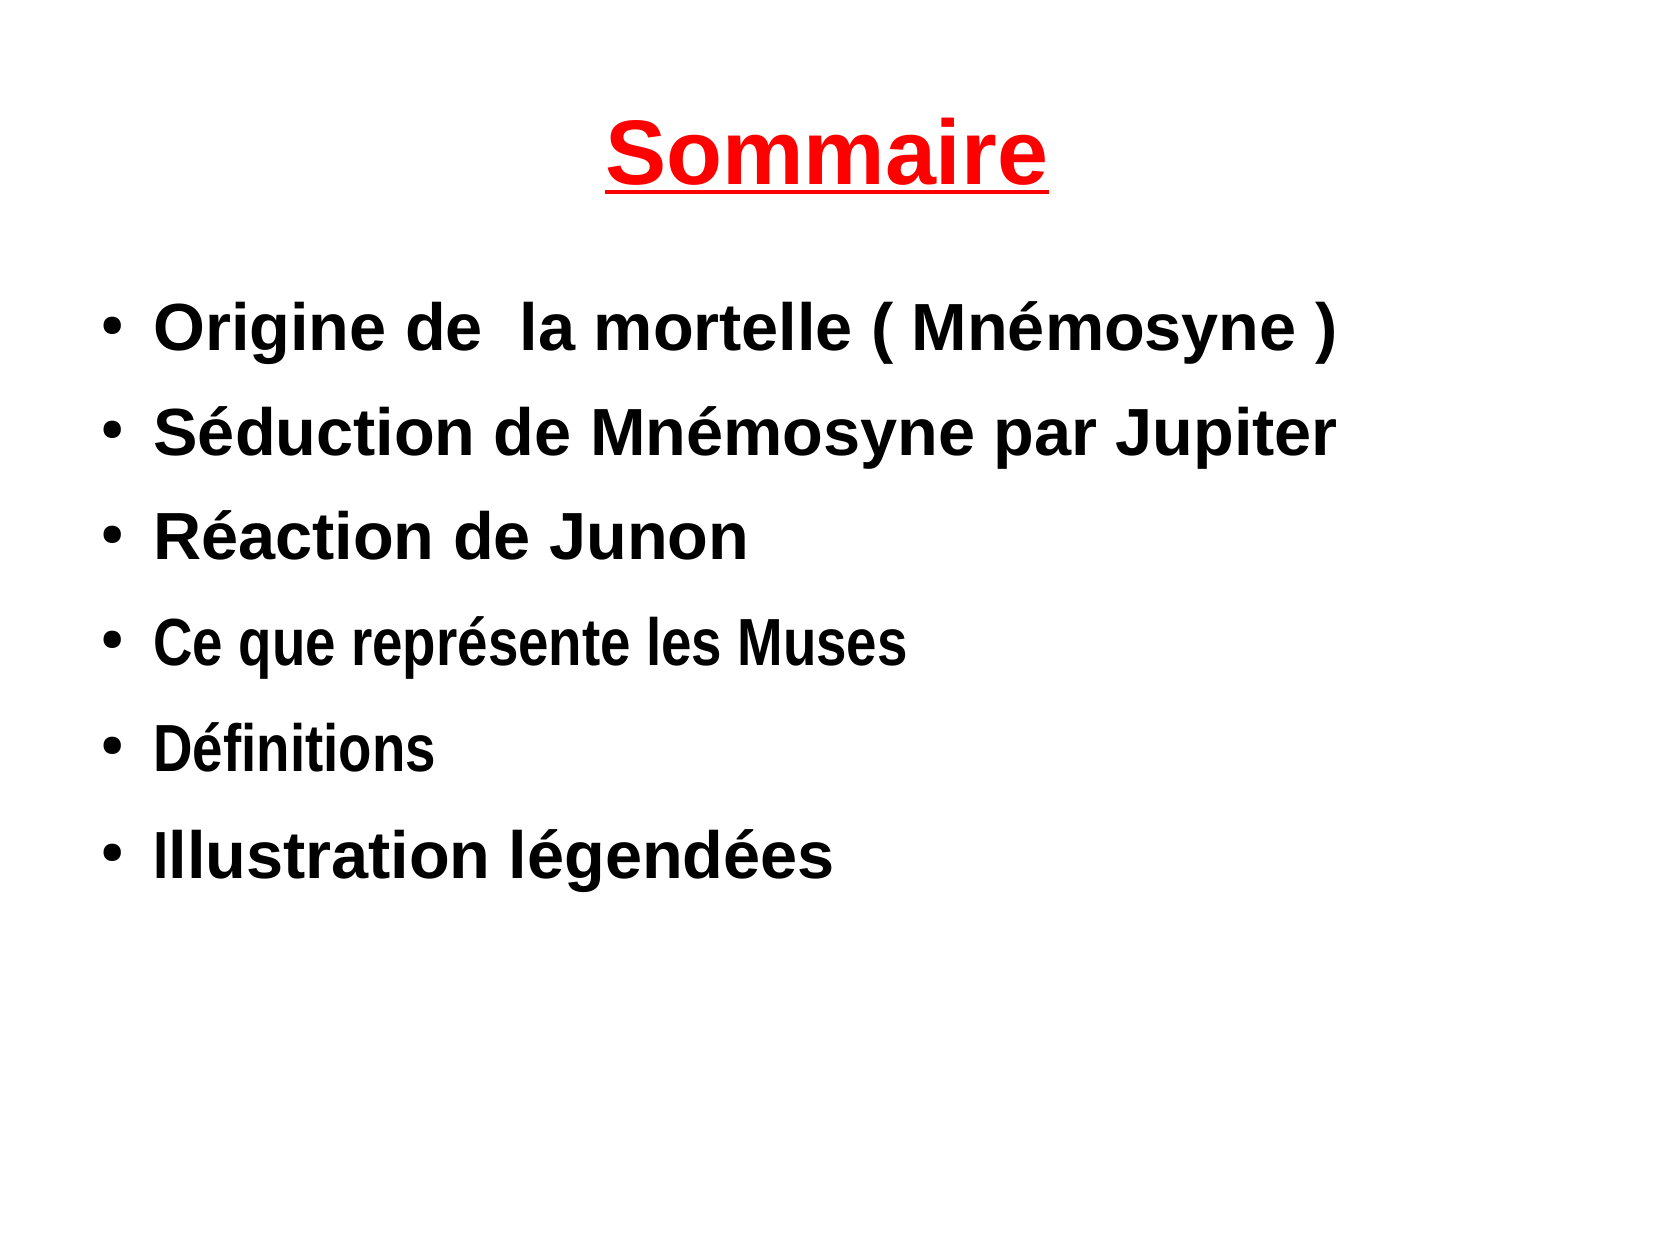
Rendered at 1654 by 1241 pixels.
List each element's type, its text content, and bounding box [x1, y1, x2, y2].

title Sommaire [82, 49, 1571, 257]
list Origine de la mortelle ( Mnémosyne ) Séduction de Mnémosyne par Jupiter Réaction de Junon Ce que représente les Muses Définitions Illustration légendées [82, 290, 1571, 1109]
